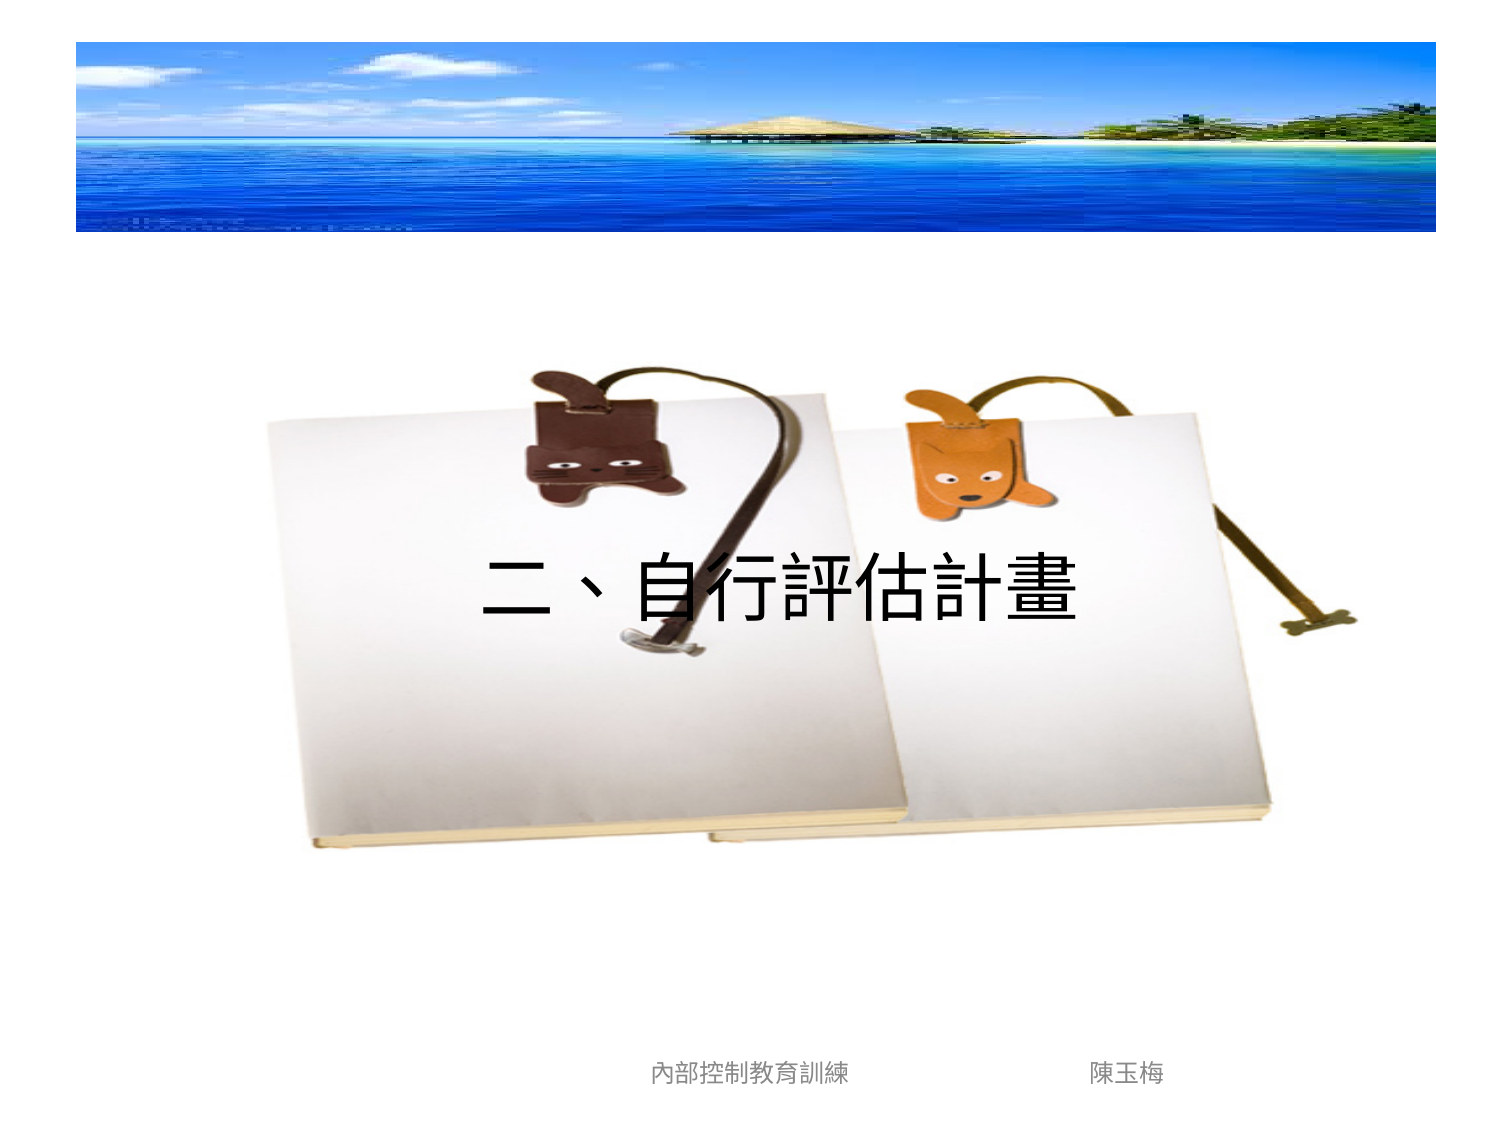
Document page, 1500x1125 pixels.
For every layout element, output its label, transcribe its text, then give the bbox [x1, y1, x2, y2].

text_box 二、自行評估計畫 [371, 532, 1188, 639]
text_box 陳玉梅 [1074, 1042, 1426, 1103]
text_box 內部控制教育訓練 [512, 1042, 988, 1103]
picture [230, 314, 1365, 906]
